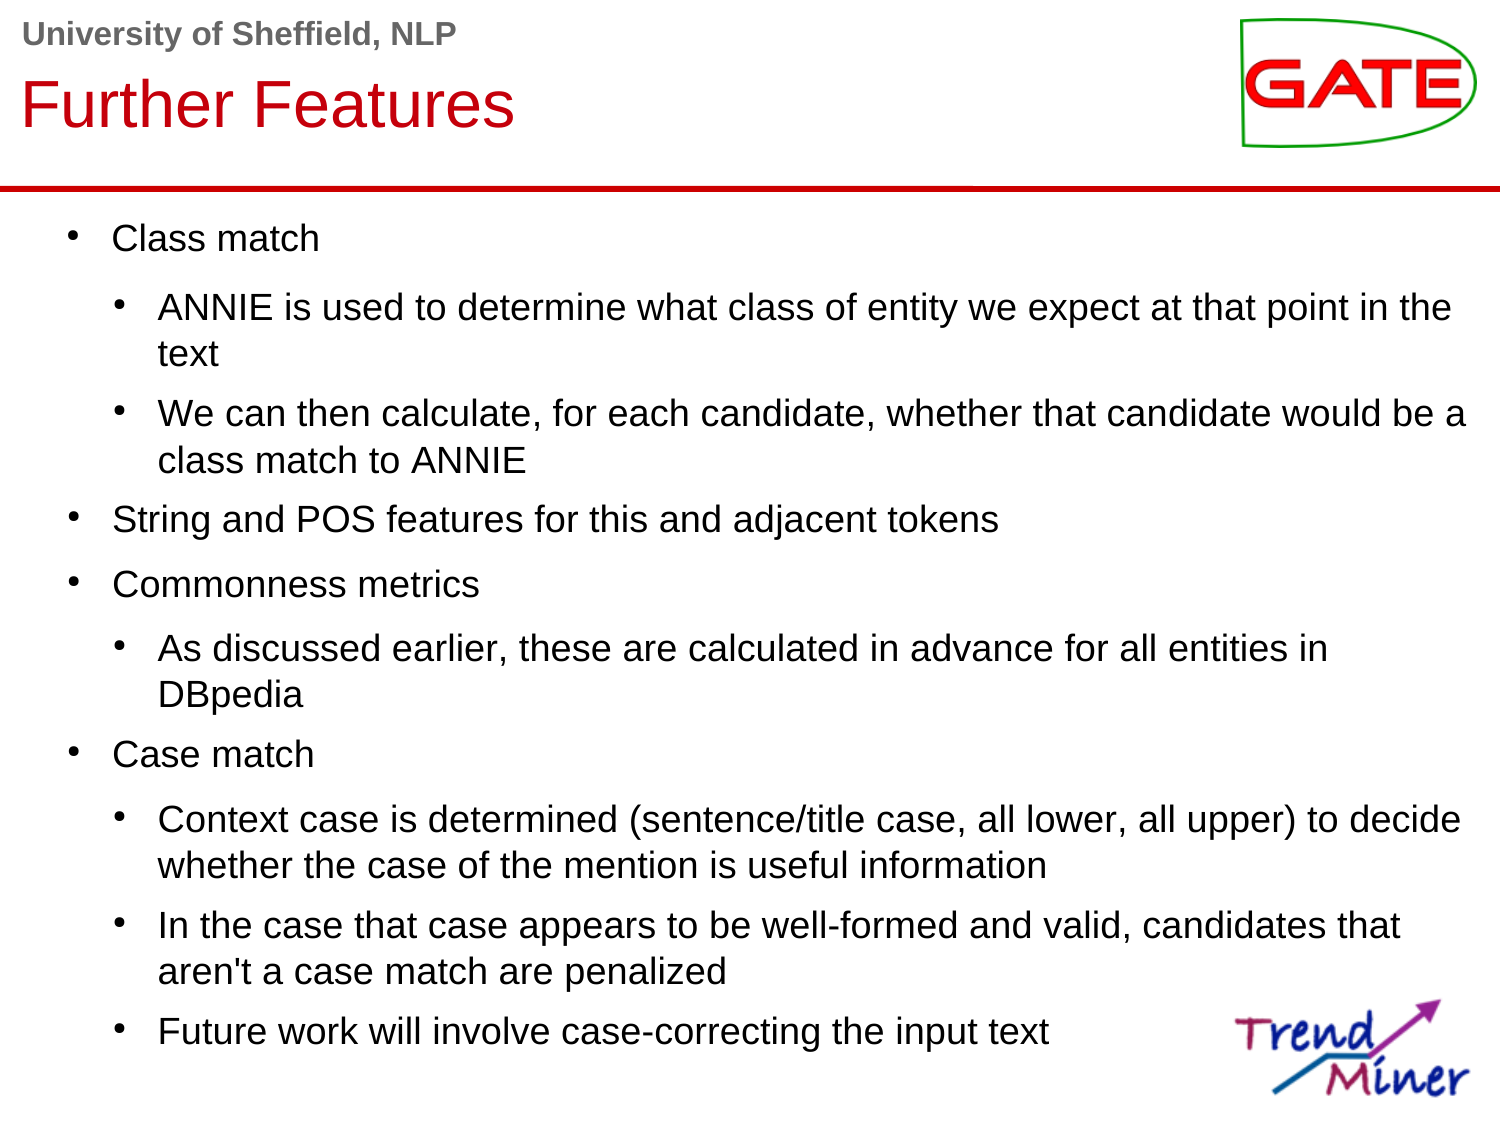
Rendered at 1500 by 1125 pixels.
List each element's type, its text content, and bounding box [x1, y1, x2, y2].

picture [1204, 992, 1496, 1118]
title Further Features [20, 45, 1240, 166]
list Class match ANNIE is used to determine what class of entity we expect at that point in the text We can then calculate, for each candidate, whether that candidate would be a class match to ANNIE String and POS features for this and adjacent tokens Commonness metrics As discussed earlier, these are calculated in advance for all entities in DBpedia Case match Context case is determined (sentence/title case, all lower, all upper) to decide whether the case of the mention is useful information In the case that case appears to be well-formed and valid, candidates that aren't a case match are penalized Future work will involve case-correcting the input text [23, 212, 1477, 1063]
picture [1240, 18, 1477, 148]
